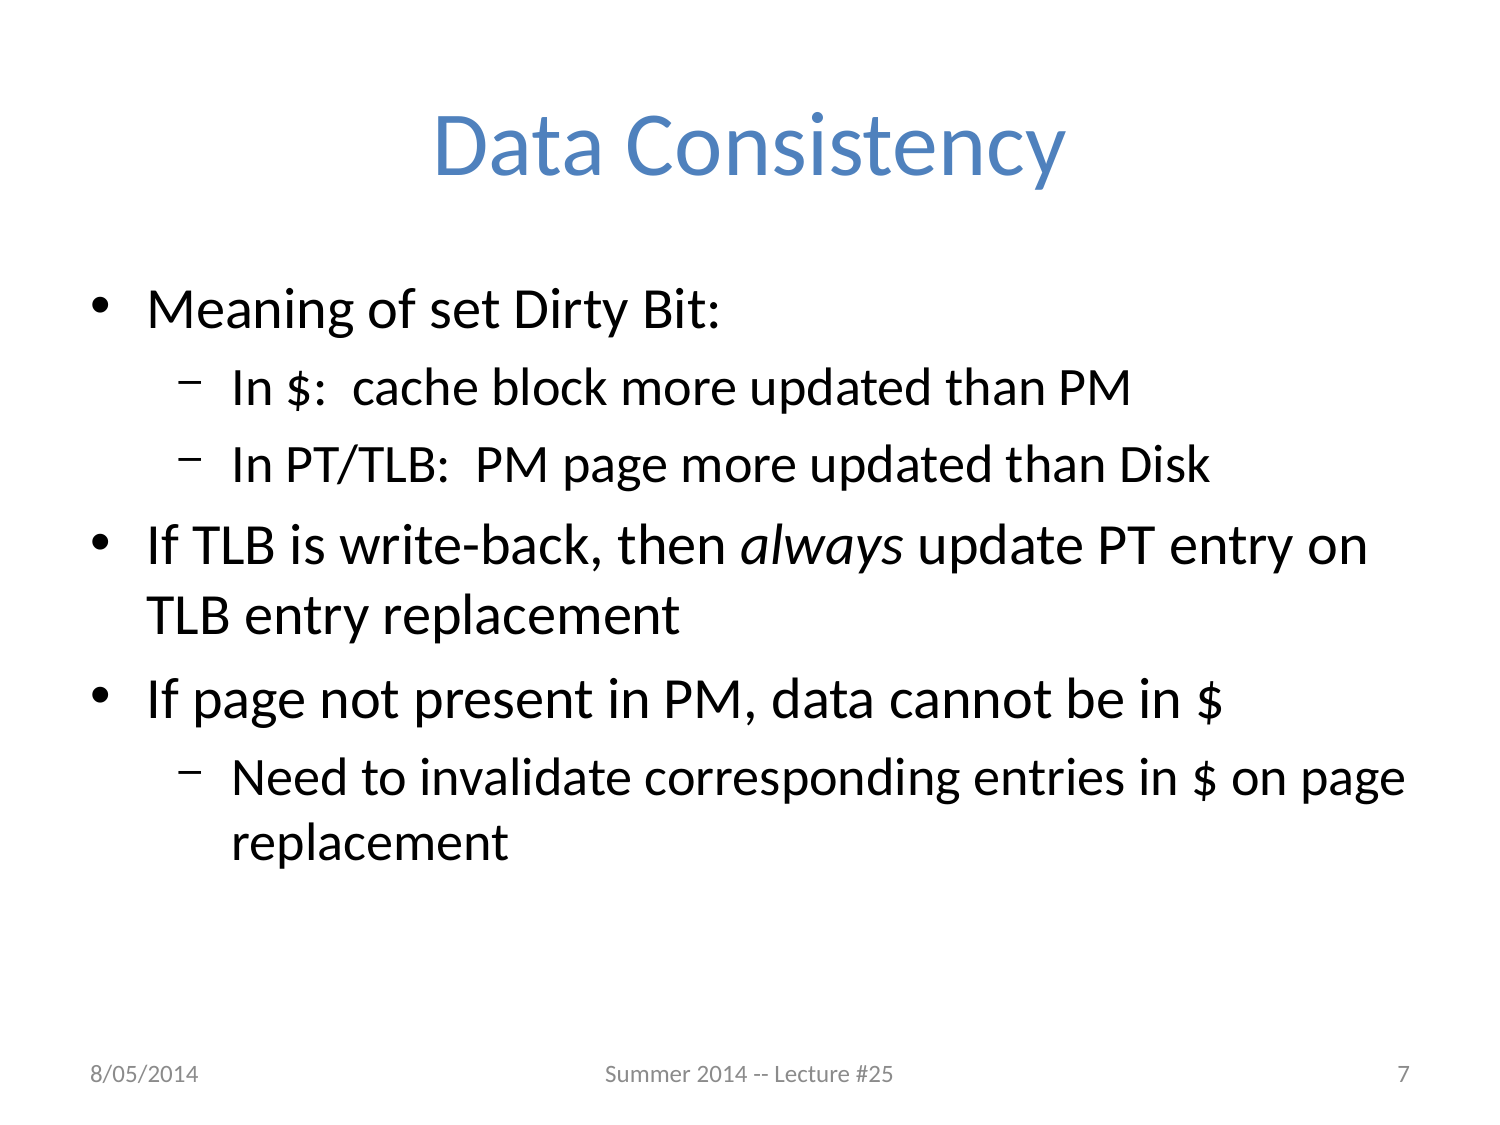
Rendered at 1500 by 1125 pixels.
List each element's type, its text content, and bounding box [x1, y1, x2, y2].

title Data Consistency [75, 45, 1425, 233]
slide_number 8/05/2014 [75, 1042, 425, 1103]
list Meaning of set Dirty Bit: In $: cache block more updated than PM In PT/TLB: PM page more updated than Disk If TLB is write-back, then always update PT entry on TLB entry replacement If page not present in PM, data cannot be in $ Need to invalidate corresponding entries in $ on page replacement [75, 262, 1425, 1073]
footer Summer 2014 -- Lecture #25 [512, 1042, 988, 1103]
slide_number <number> [1074, 1042, 1425, 1103]
